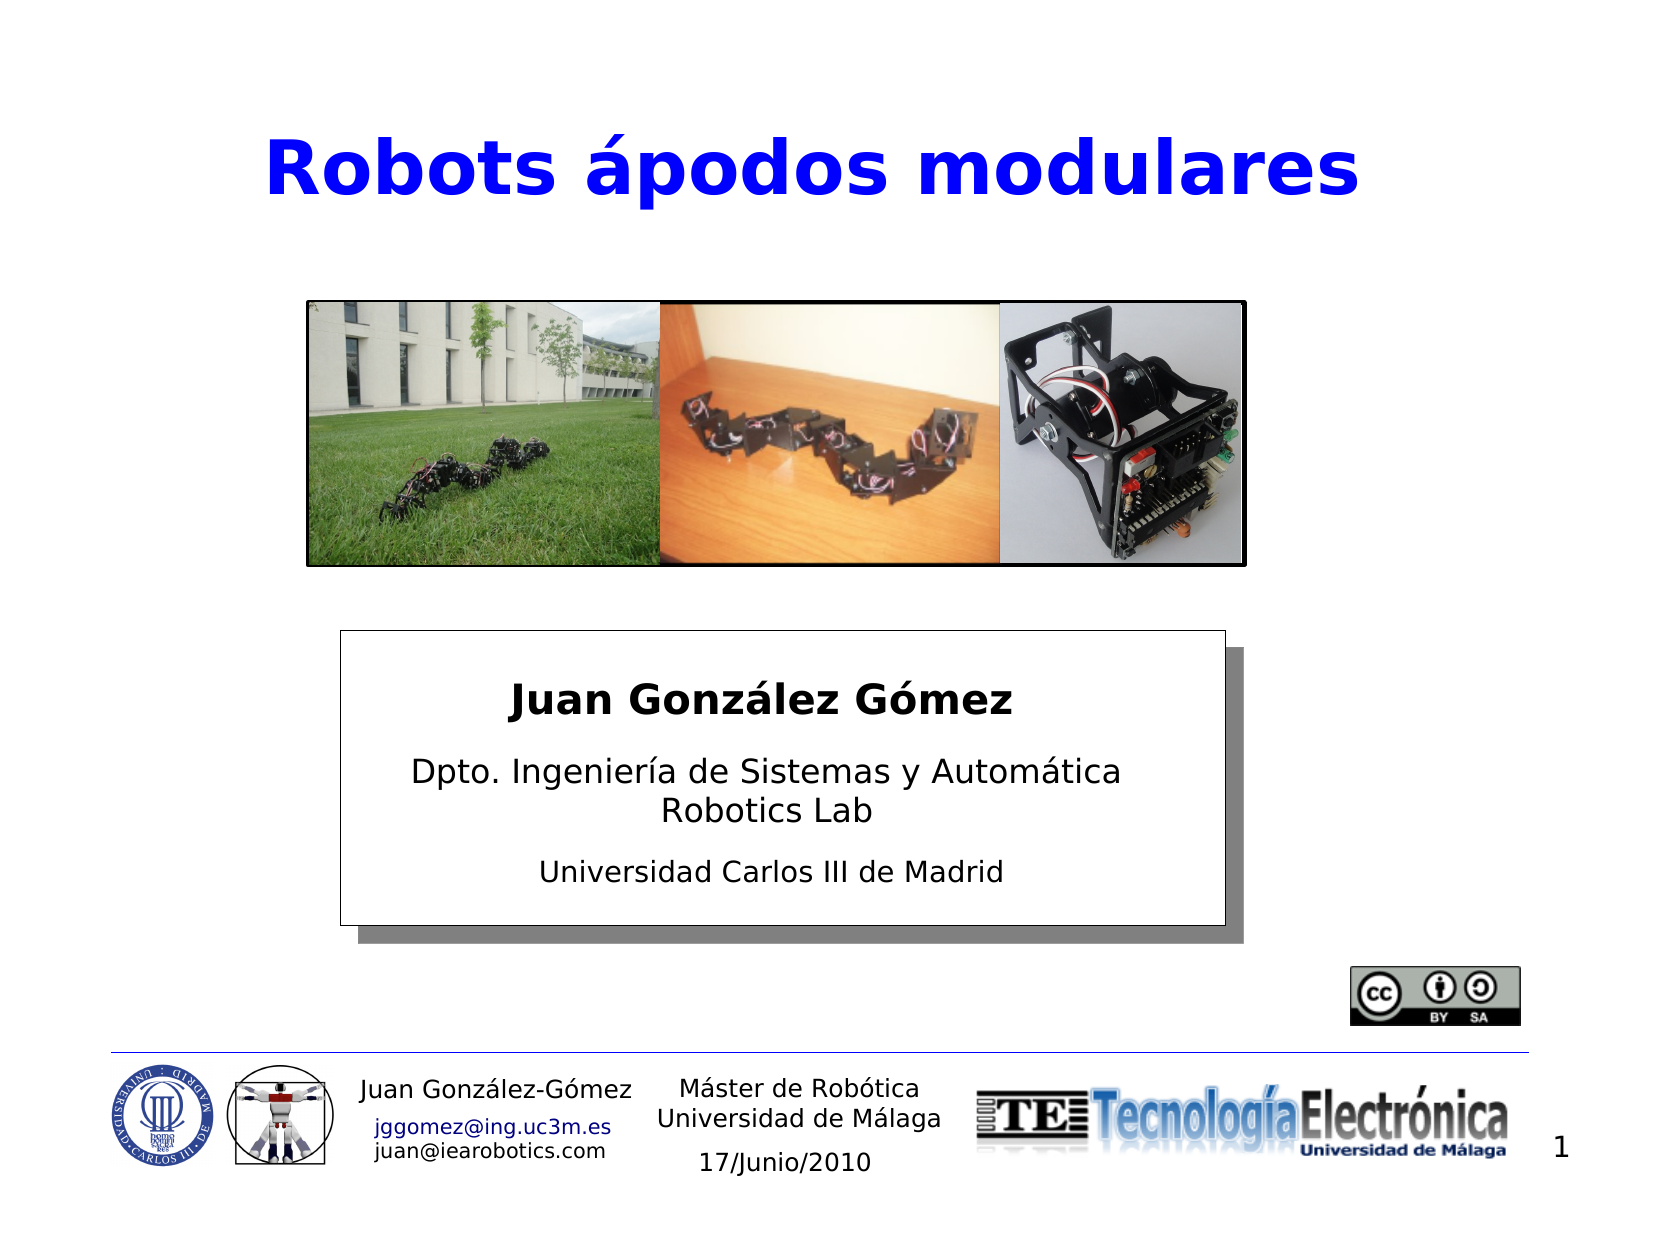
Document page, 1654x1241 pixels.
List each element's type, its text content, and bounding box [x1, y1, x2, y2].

text_box Robots ápodos modulares [248, 117, 1377, 220]
picture [974, 1084, 1509, 1160]
picture [110, 1062, 215, 1167]
picture [1350, 966, 1521, 1026]
text_box Juan González-Gómez [345, 1067, 642, 1113]
text_box Máster de Robótica Universidad de Málaga [642, 1067, 958, 1141]
text_box jggomez@ing.uc3m.es juan@iearobotics.com [359, 1107, 627, 1172]
picture [308, 302, 1241, 565]
text_box Dpto. Ingeniería de Sistemas y Automática Robotics Lab [395, 745, 1139, 838]
text_box [340, 630, 1226, 926]
text_box Juan González Gómez [495, 668, 1029, 735]
picture [226, 1065, 334, 1165]
text_box 17/Junio/2010 [675, 1141, 888, 1186]
text_box Universidad Carlos III de Madrid [524, 847, 1020, 901]
